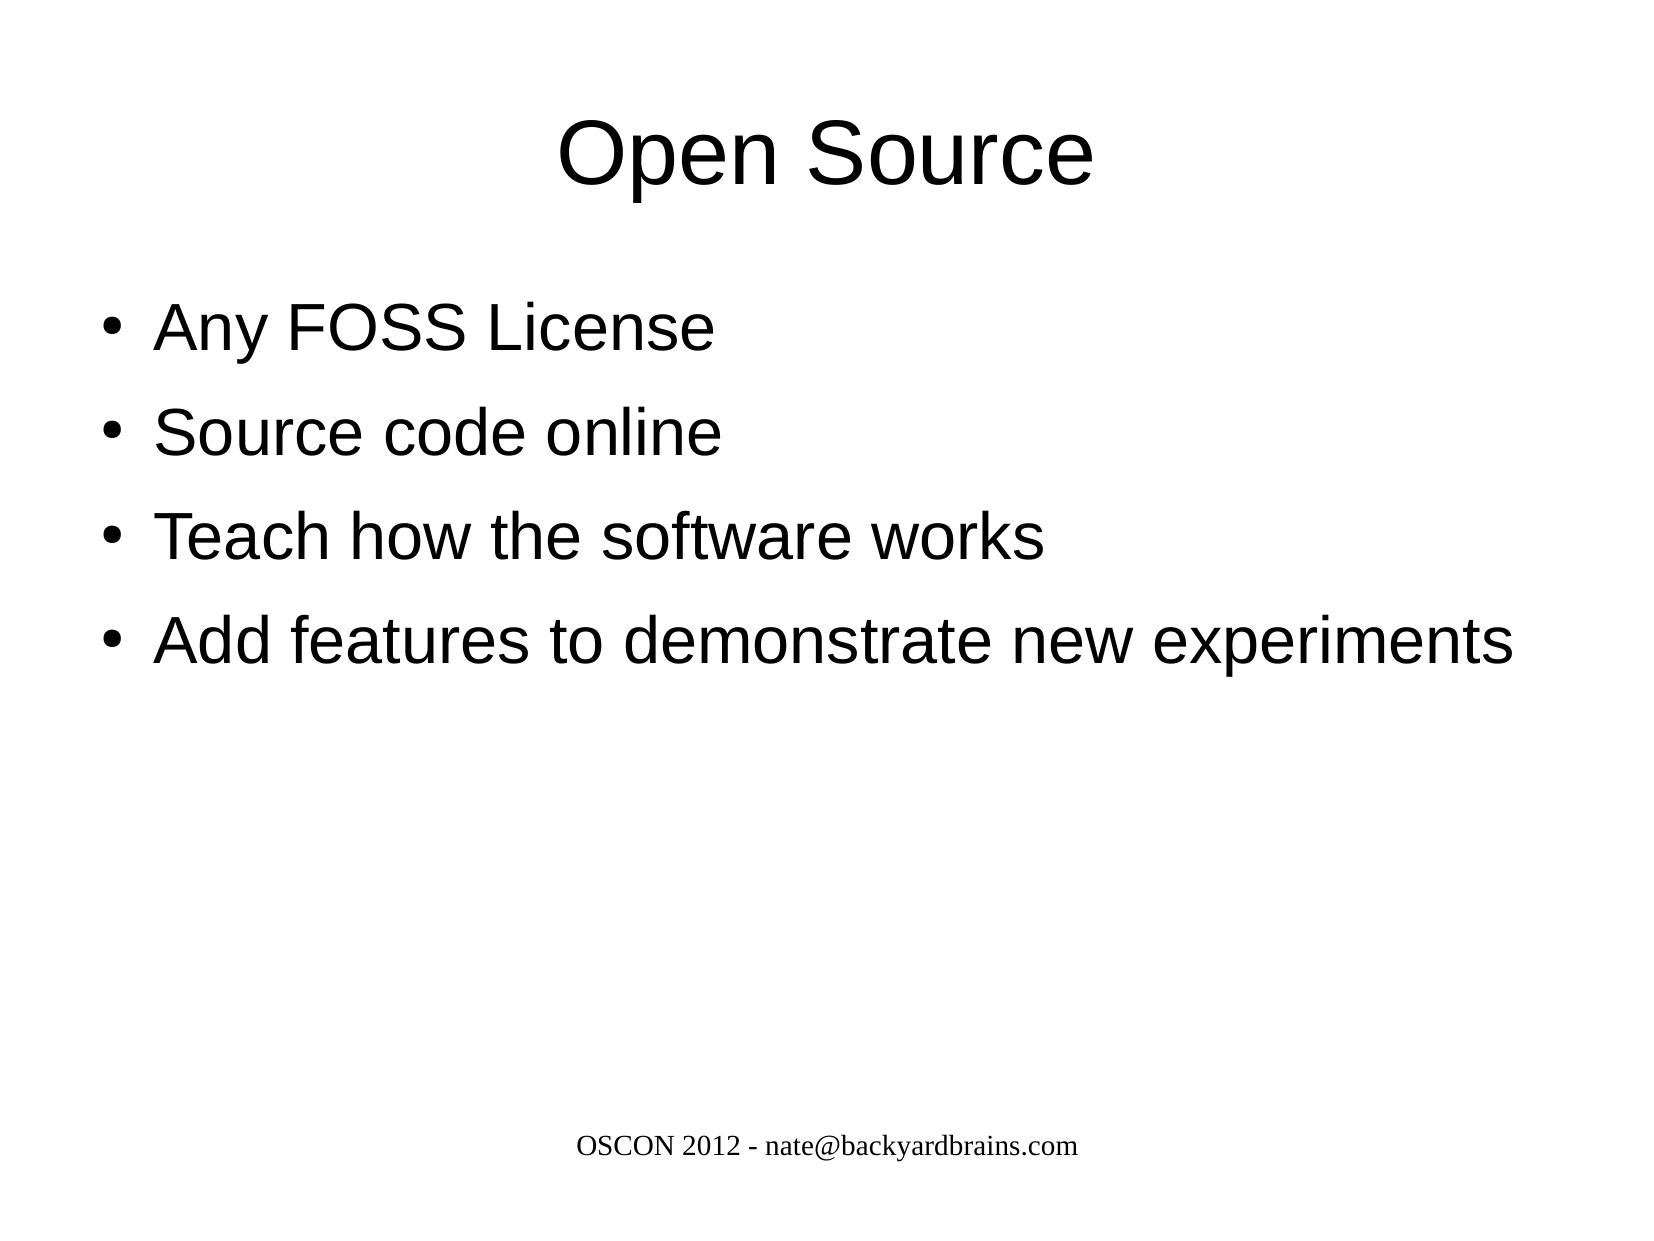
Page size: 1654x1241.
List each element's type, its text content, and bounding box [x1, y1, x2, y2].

list Any FOSS License Source code online Teach how the software works Add features to demonstrate new experiments [82, 290, 1571, 1010]
title Open Source [82, 49, 1571, 257]
